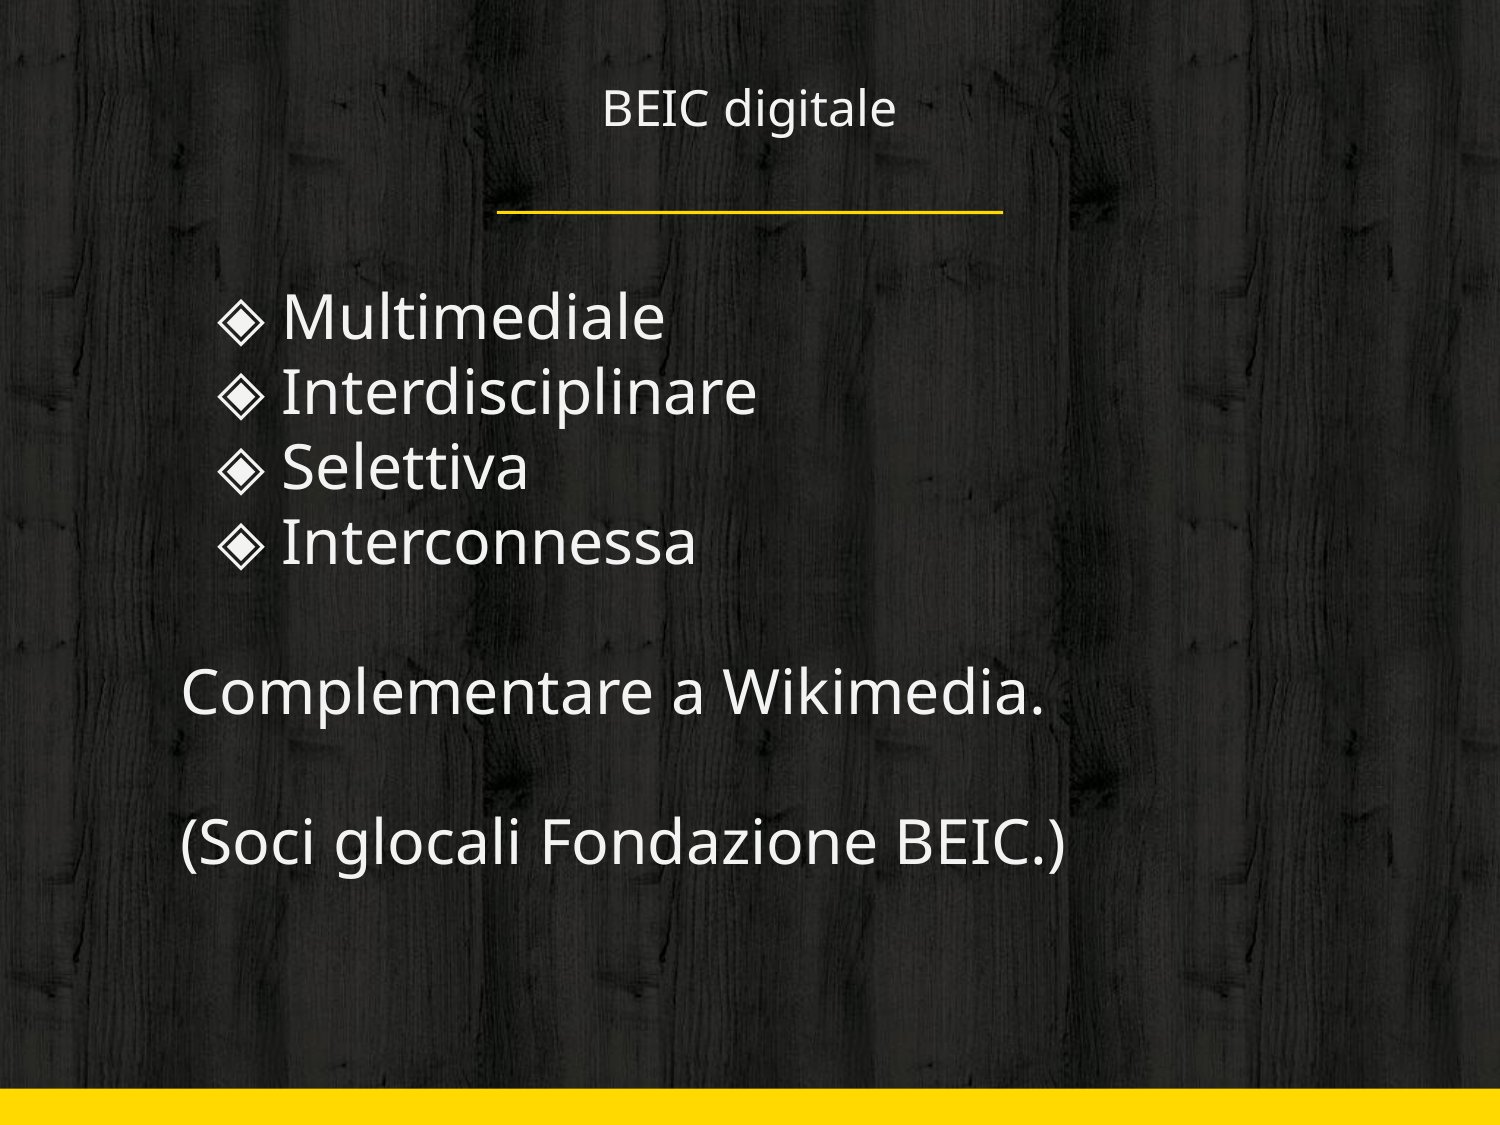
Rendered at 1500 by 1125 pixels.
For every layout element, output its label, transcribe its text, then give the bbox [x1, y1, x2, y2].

picture [0, 0, 1500, 1088]
title BEIC digitale [75, 0, 1425, 213]
list Multimediale Interdisciplinare Selettiva Interconnessa Complementare a Wikimedia. (Soci glocali Fondazione BEIC.) [164, 262, 1335, 1056]
